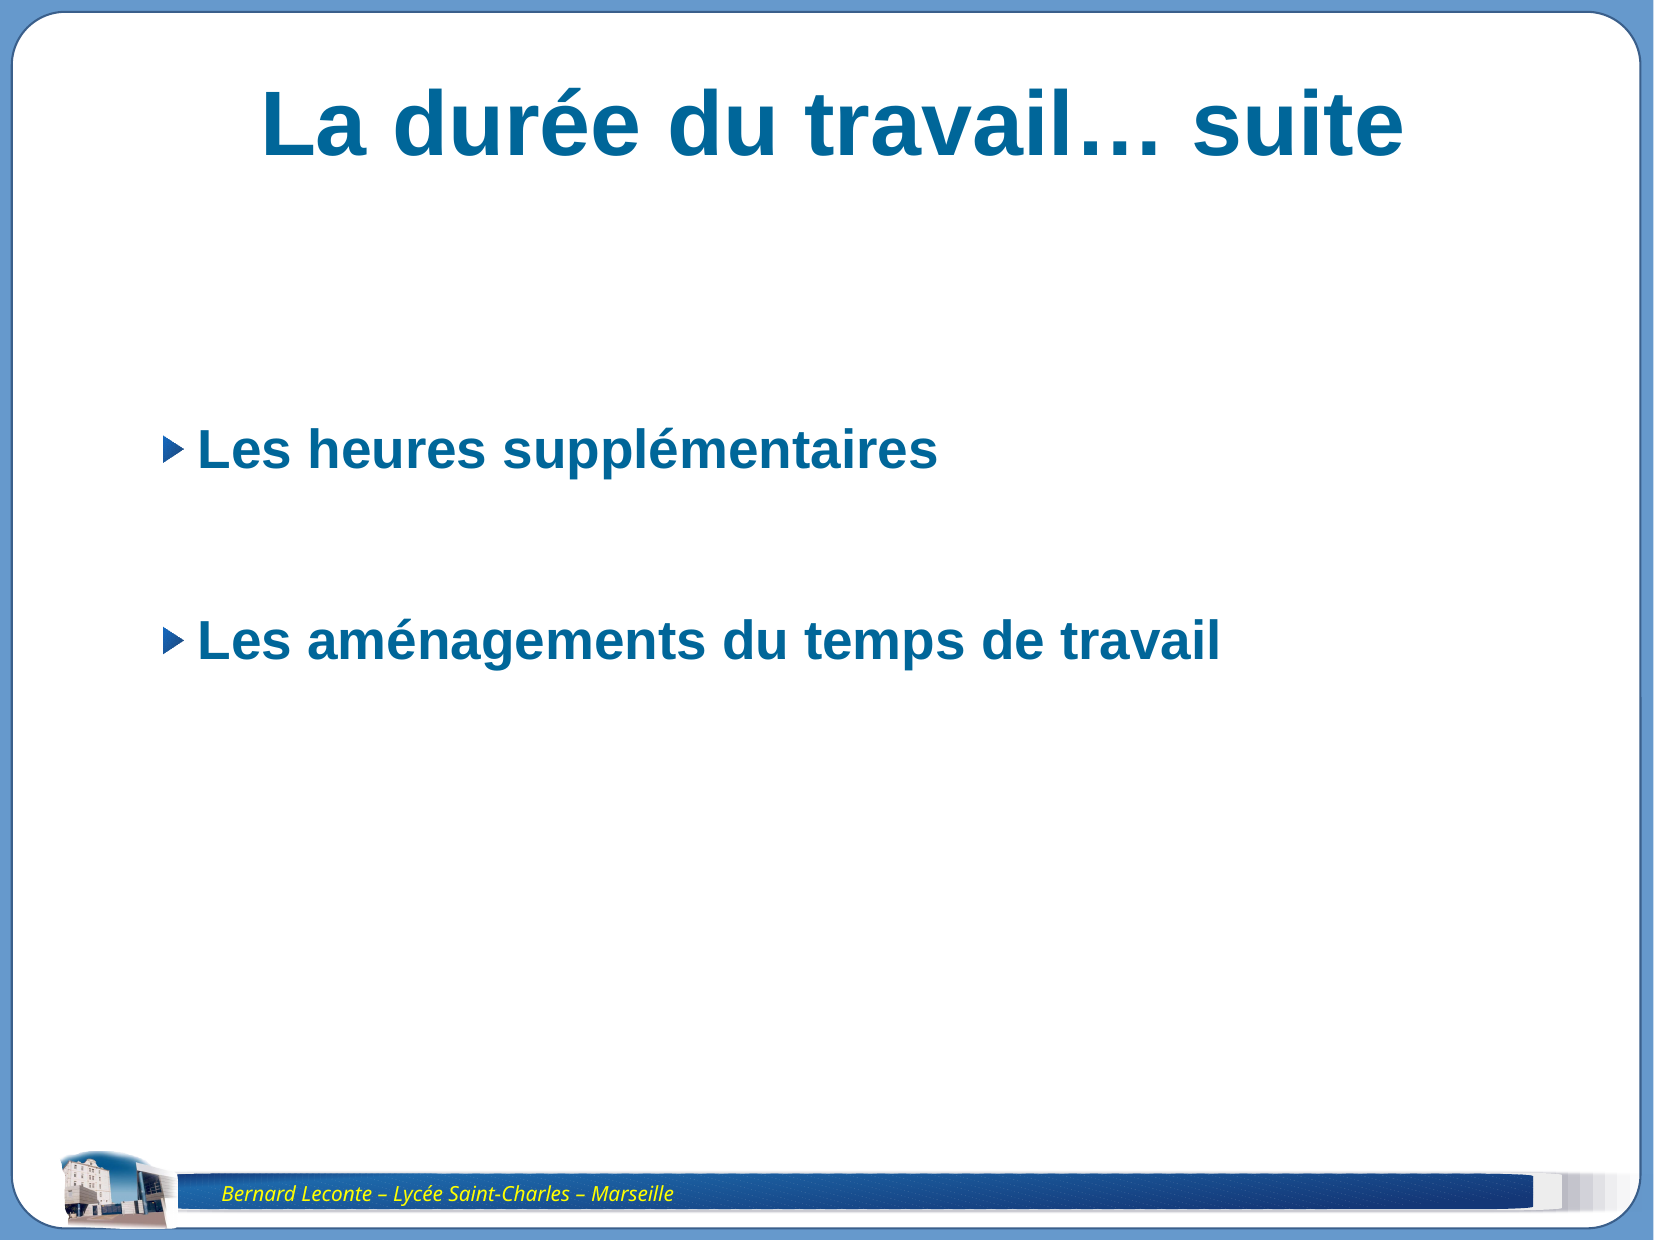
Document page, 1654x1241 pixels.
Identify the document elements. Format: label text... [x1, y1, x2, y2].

text_box La durée du travail… suite [130, 65, 1537, 183]
text_box Les aménagements du temps de travail [147, 602, 1554, 682]
text_box Les heures supplémentaires [147, 411, 1554, 491]
picture [59, 1151, 178, 1229]
